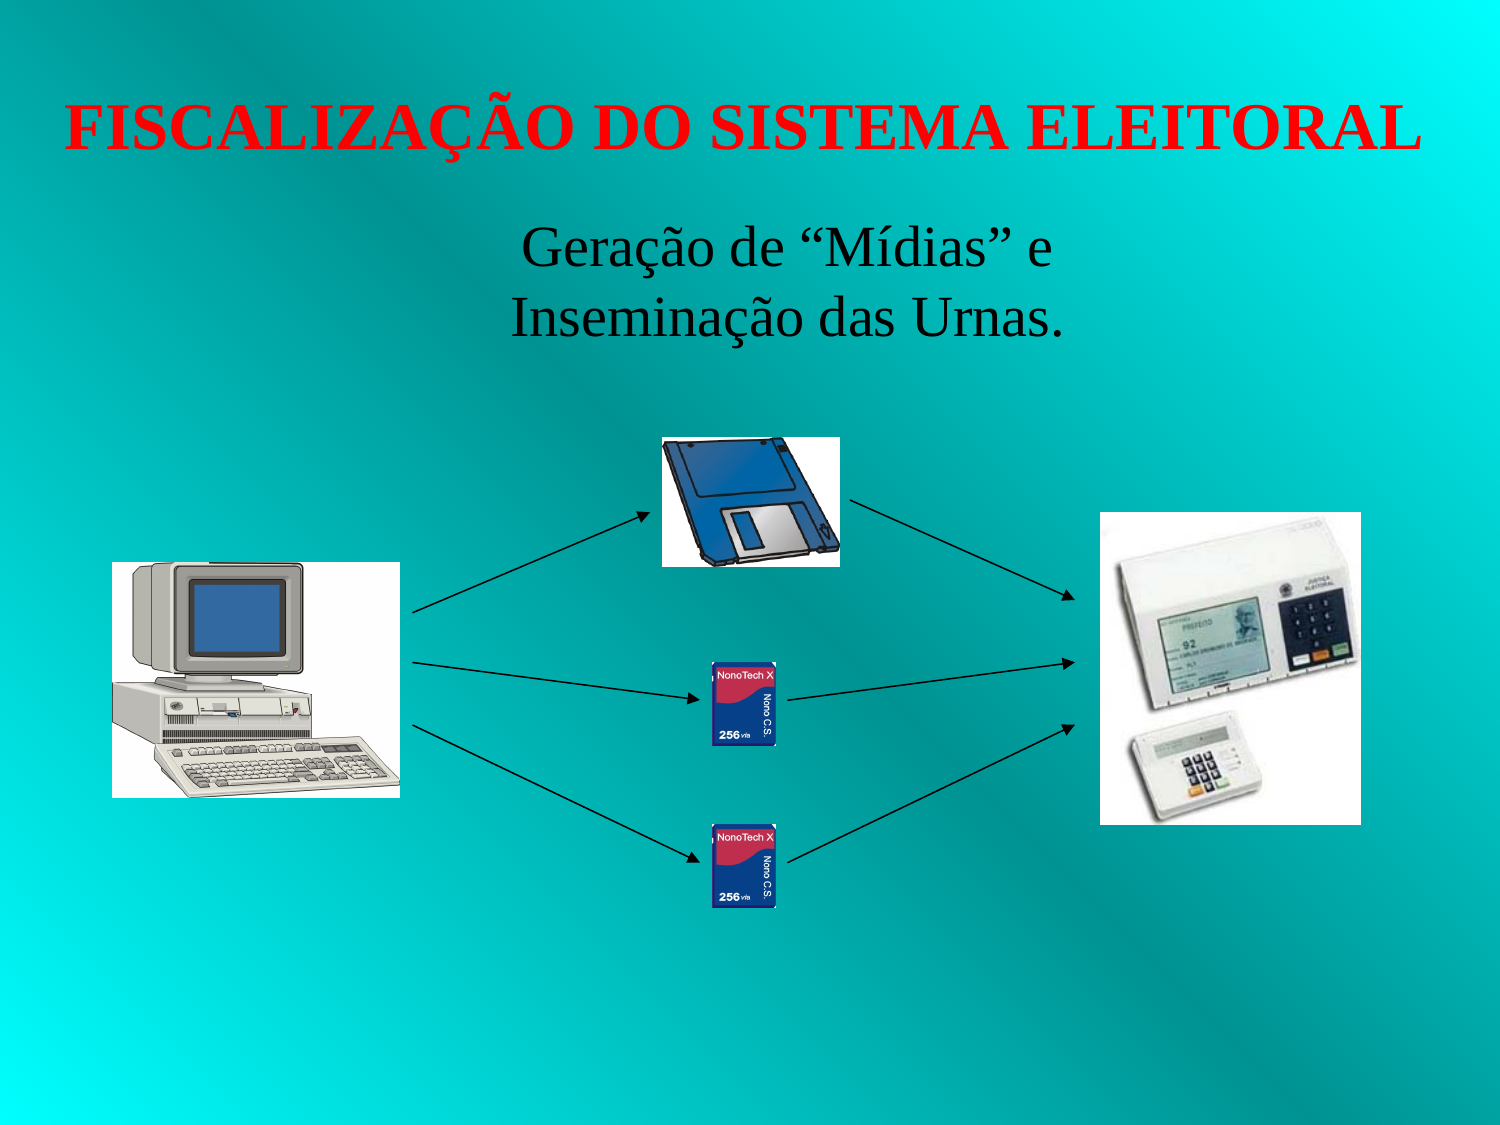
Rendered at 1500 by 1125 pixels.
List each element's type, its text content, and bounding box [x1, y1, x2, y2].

picture [112, 562, 400, 798]
picture [712, 824, 776, 908]
picture [712, 662, 776, 746]
picture [1100, 512, 1361, 826]
picture [662, 437, 840, 567]
text_box Geração de “Mídias” e Inseminação das Urnas. [375, 199, 1201, 356]
